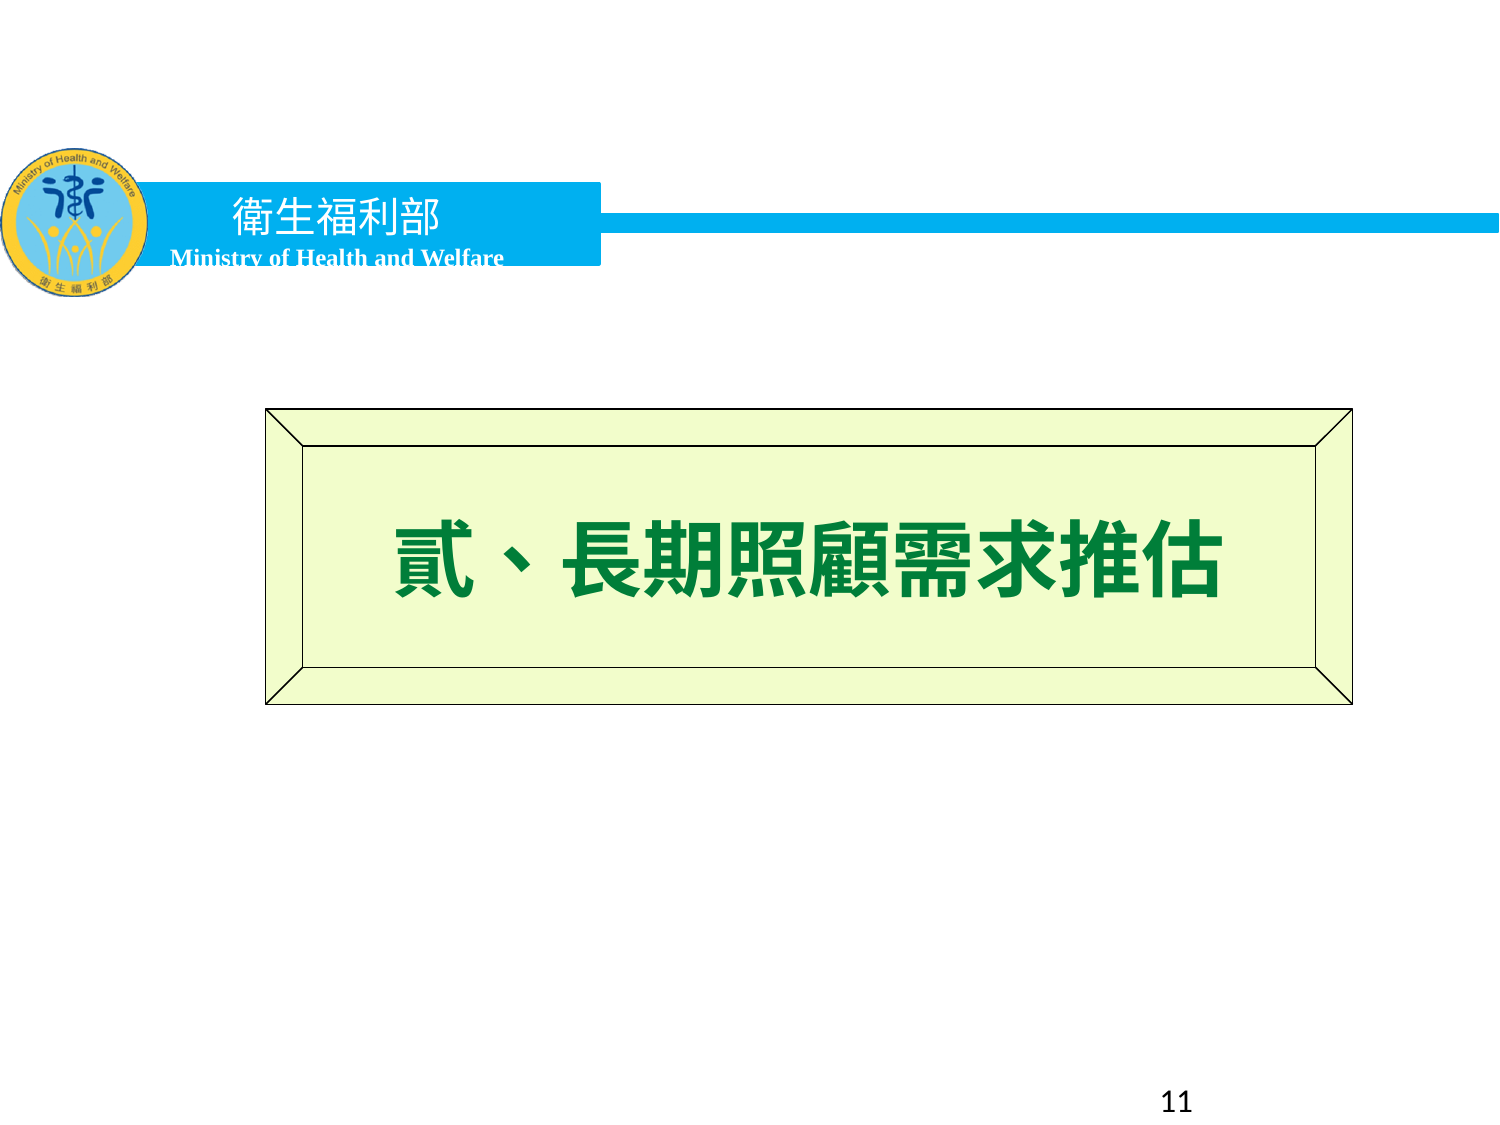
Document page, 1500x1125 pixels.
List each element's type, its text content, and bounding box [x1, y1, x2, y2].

text_box 貳、長期照顧需求推估 [265, 408, 1353, 705]
text_box 11 [1144, 1069, 1495, 1125]
